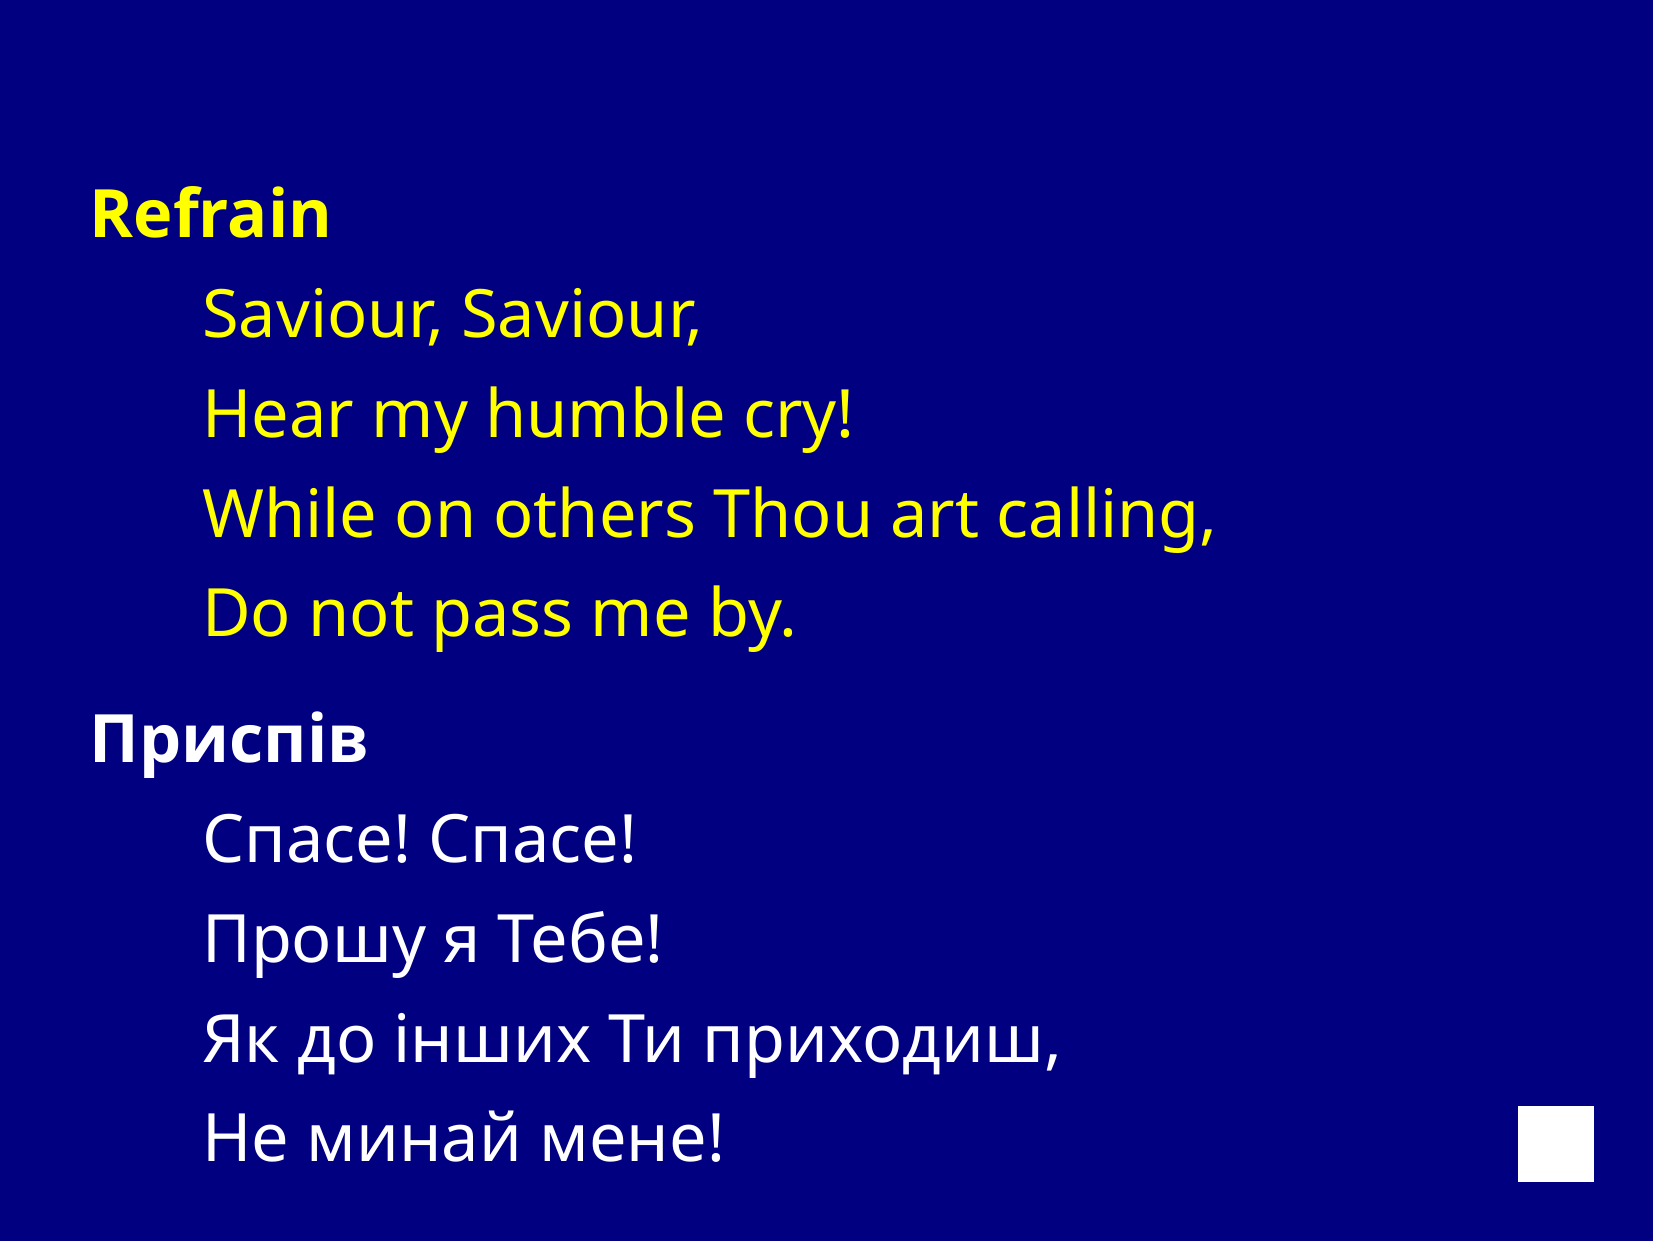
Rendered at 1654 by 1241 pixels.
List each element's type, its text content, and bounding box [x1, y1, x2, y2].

text_box Refrain Saviour, Saviour, Hear my humble cry! While on others Thou art calling, Do not pass me by. [75, 150, 1576, 638]
text_box Приспів Спасе! Спасе! Прошу я Тебе! Як до інших Ти приходиш, Не минай мене! [75, 675, 1576, 1163]
text_box [1518, 1106, 1594, 1182]
